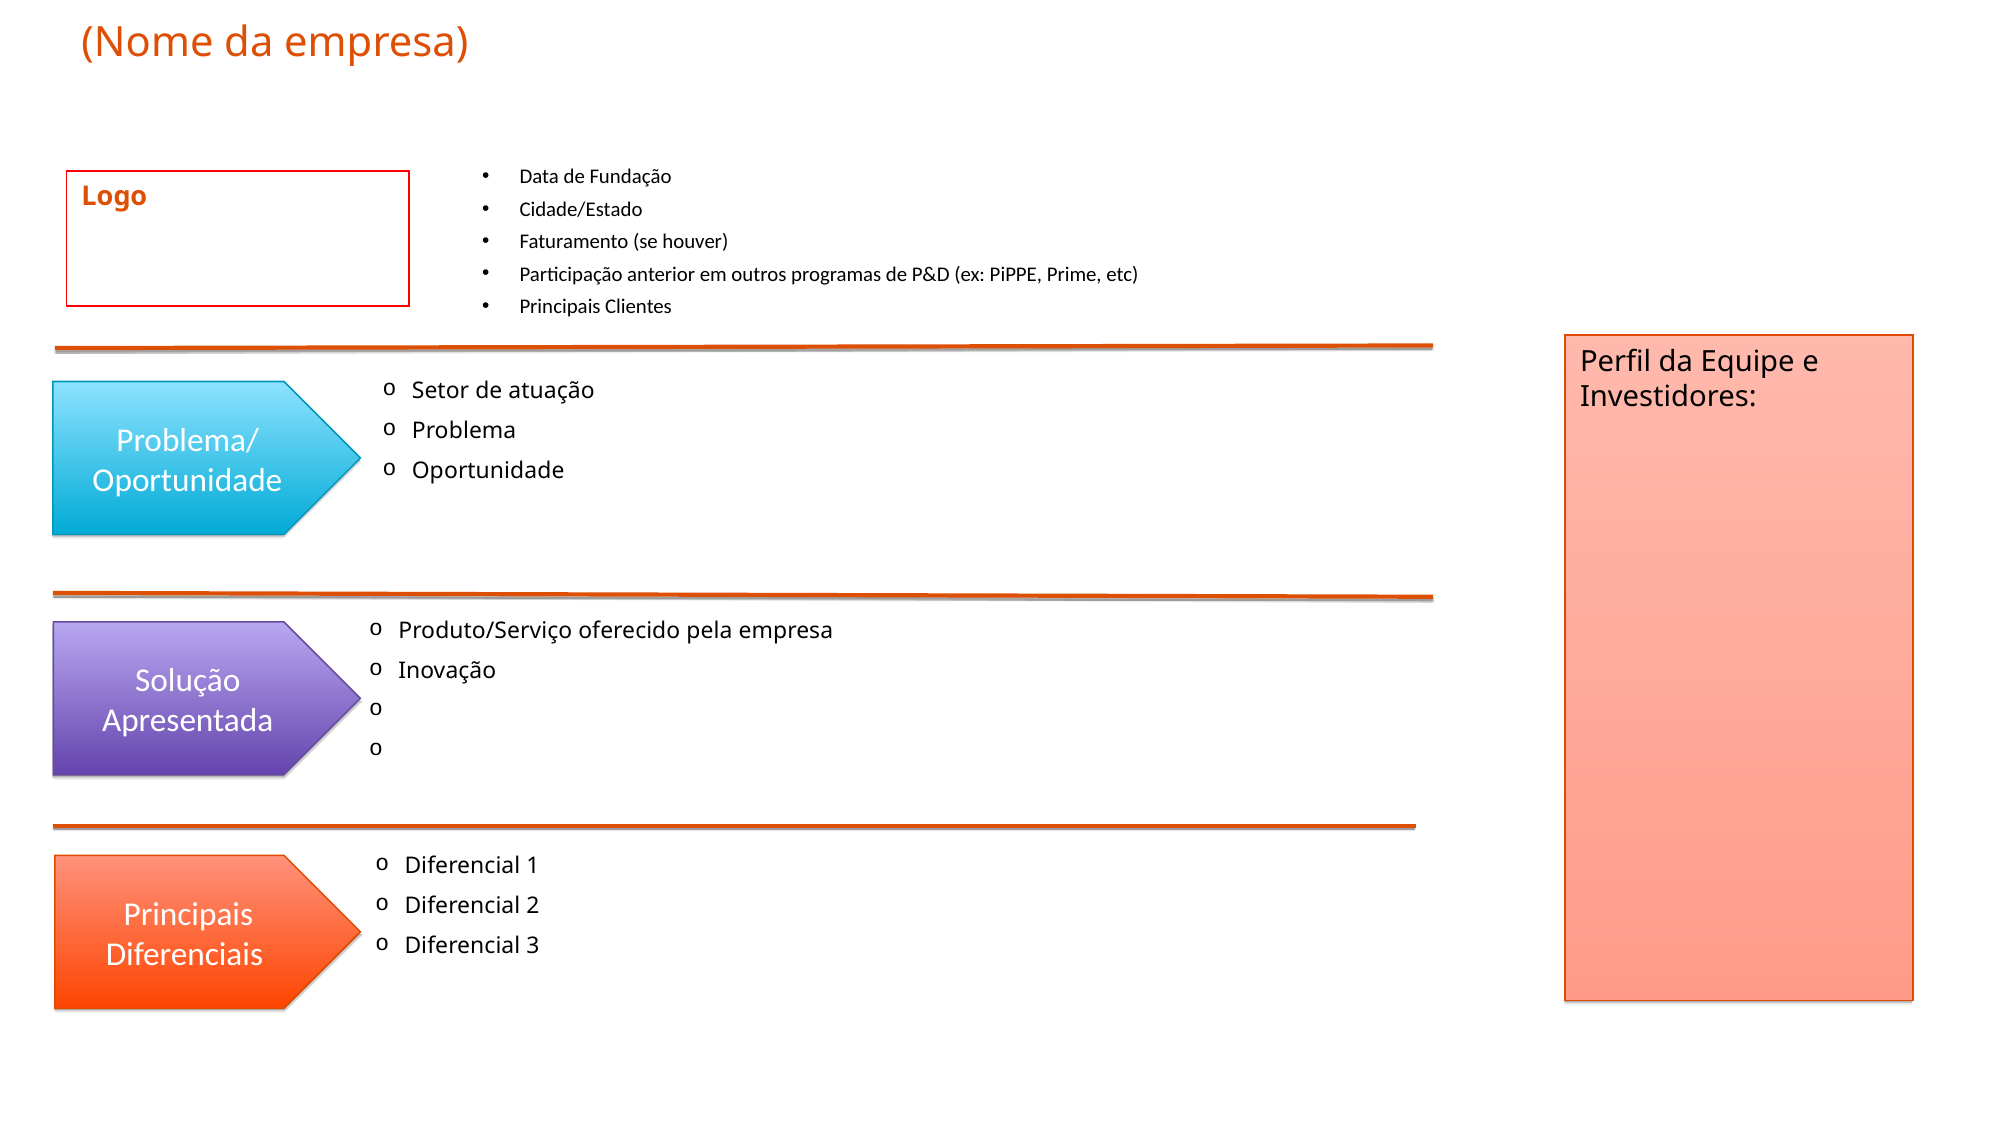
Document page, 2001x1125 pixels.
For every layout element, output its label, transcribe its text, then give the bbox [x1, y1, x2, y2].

text_box Diferencial 1 Diferencial 2 Diferencial 3 [360, 843, 1091, 1048]
text_box Solução Apresentada [53, 621, 361, 775]
text_box Problema/ Oportunidade [52, 381, 361, 535]
text_box Setor de atuação Problema Oportunidade [367, 368, 1102, 593]
text_box Logo [66, 170, 410, 306]
text_box (Nome da empresa) [66, 7, 1417, 134]
text_box Perfil da Equipe e Investidores: [1565, 335, 1913, 1000]
text_box Data de Fundação Cidade/Estado Faturamento (se houver) Participação anterior em outros programas de P&D (ex: PiPPE, Prime, etc) Principais Clientes [467, 160, 1433, 335]
text_box Principais Diferenciais [54, 855, 360, 1009]
text_box Produto/Serviço oferecido pela empresa Inovação [354, 607, 1091, 804]
